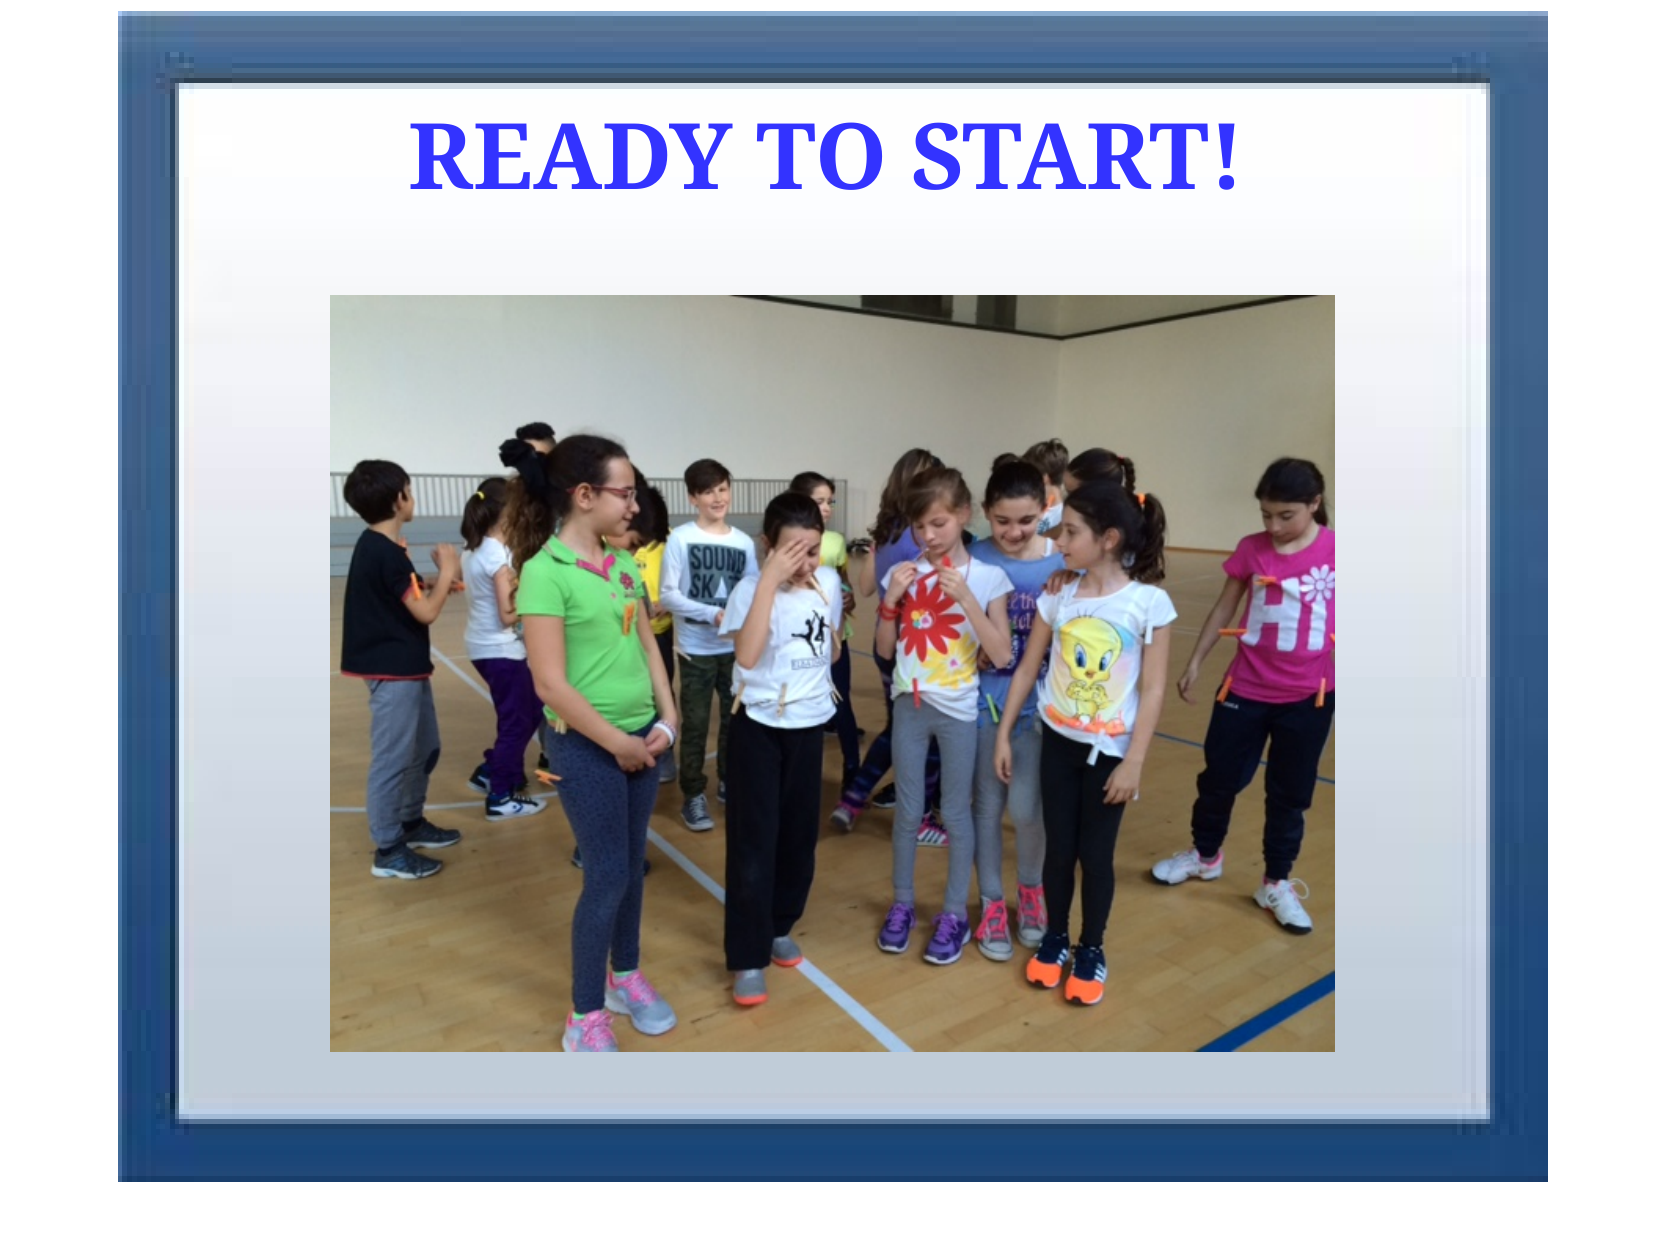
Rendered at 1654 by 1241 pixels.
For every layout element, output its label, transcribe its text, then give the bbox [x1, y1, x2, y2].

title READY TO START! [82, 49, 1571, 257]
picture [118, 257, 1548, 1182]
picture [118, 11, 1548, 49]
